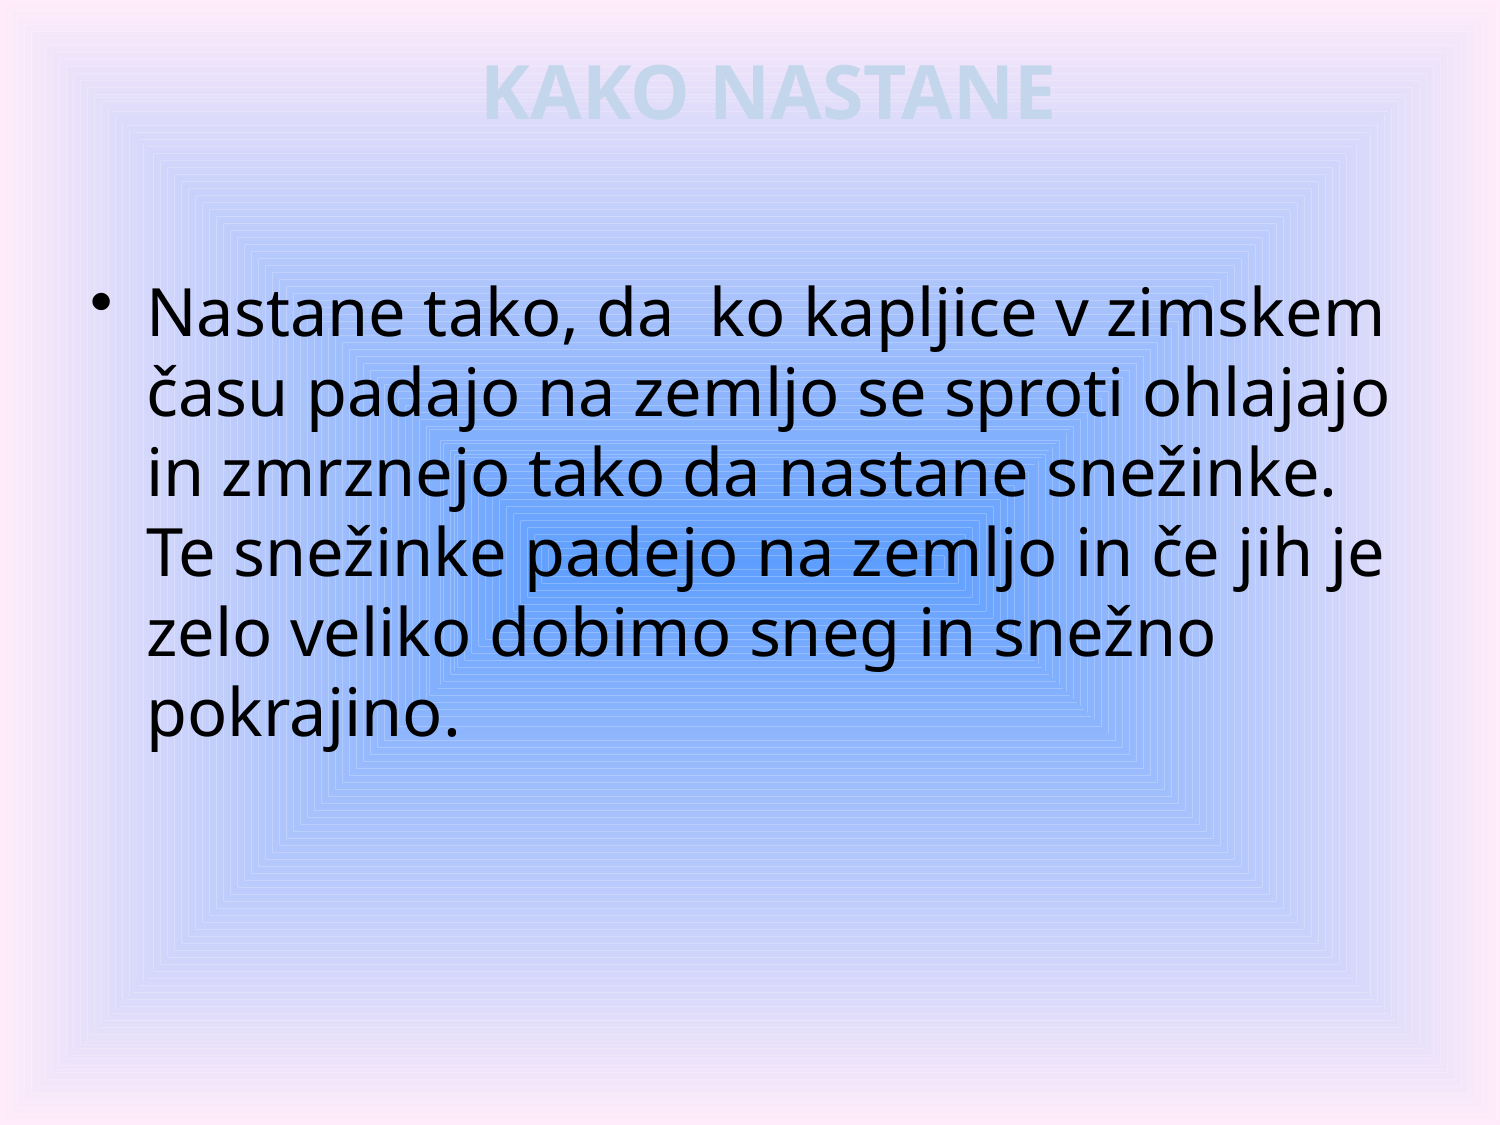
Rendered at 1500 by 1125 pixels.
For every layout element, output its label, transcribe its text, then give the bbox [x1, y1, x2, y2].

text_box KAKO NASTANE [249, 37, 1288, 200]
list Nastane tako, da ko kapljice v zimskem času padajo na zemljo se sproti ohlajajo in zmrznejo tako da nastane snežinke. Te snežinke padejo na zemljo in če jih je zelo veliko dobimo sneg in snežno pokrajino. [75, 262, 1425, 1005]
